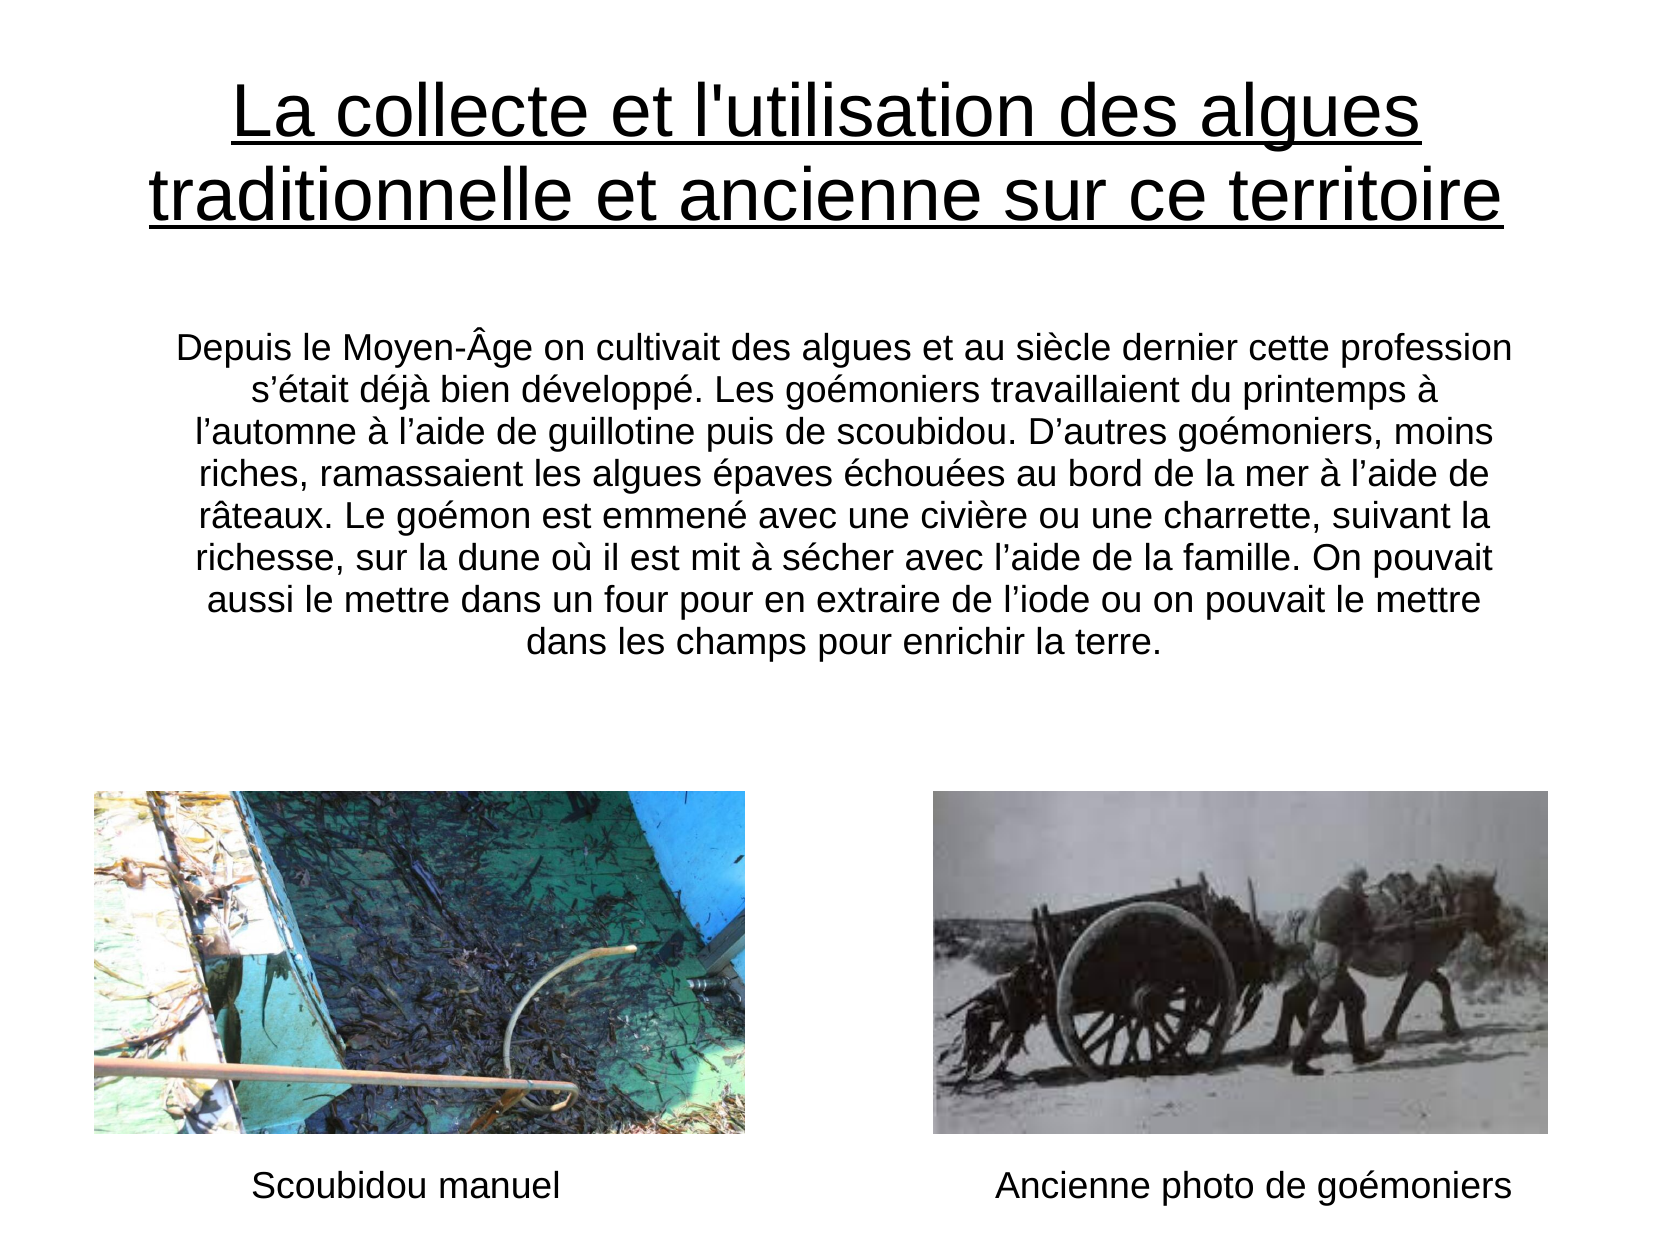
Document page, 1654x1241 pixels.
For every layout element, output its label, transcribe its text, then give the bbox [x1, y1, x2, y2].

picture [933, 791, 1548, 1134]
text_box Depuis le Moyen-Âge on cultivait des algues et au siècle dernier cette profession s’était déjà bien développé. Les goémoniers travaillaient du printemps à l’automne à l’aide de guillotine puis de scoubidou. D’autres goémoniers, moins riches, ramassaient les algues épaves échouées au bord de la mer à l’aide de râteaux. Le goémon est emmené avec une civière ou une charrette, suivant la richesse, sur la dune où il est mit à sécher avec l’aide de la famille. On pouvait aussi le mettre dans un four pour en extraire de l’iode ou on pouvait le mettre dans les champs pour enrichir la terre. [153, 318, 1536, 670]
text_box Scoubidou manuel [236, 1157, 579, 1241]
title La collecte et l'utilisation des algues traditionnelle et ancienne sur ce territoire [82, 49, 1571, 257]
picture [94, 791, 745, 1134]
text_box Ancienne photo de goémoniers [980, 1157, 1560, 1215]
